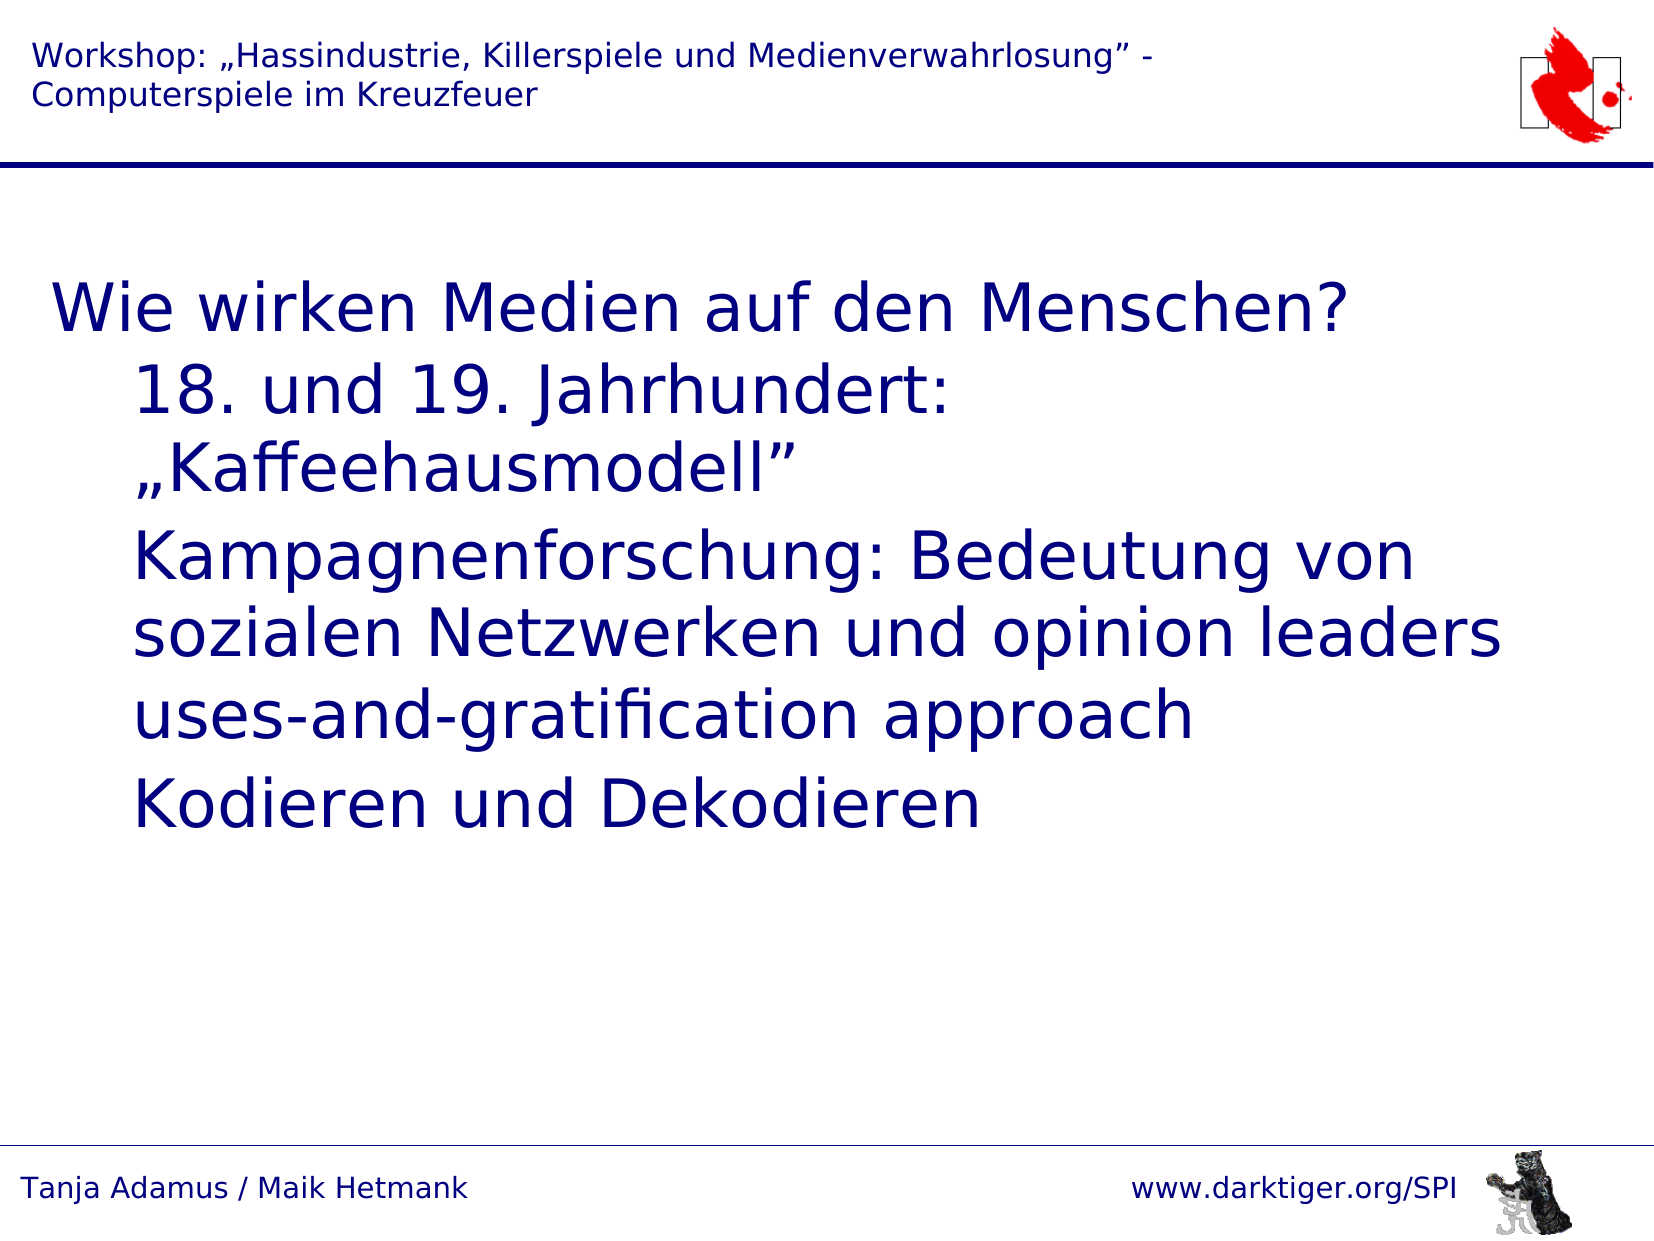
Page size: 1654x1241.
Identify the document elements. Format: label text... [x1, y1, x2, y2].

text_box Kampagnenforschung: Bedeutung von sozialen Netzwerken und opinion leaders [118, 509, 1625, 669]
text_box Kodieren und Dekodieren [118, 757, 1625, 851]
picture [1503, 16, 1632, 148]
text_box Wie wirken Medien auf den Menschen? [35, 261, 1565, 355]
text_box 18. und 19. Jahrhundert: „Kaffeehausmodell” [118, 344, 1625, 509]
text_box uses-and-gratification approach [118, 669, 1625, 757]
picture [1486, 1150, 1572, 1235]
text_box Workshop: „Hassindustrie, Killerspiele und Medienverwahrlosung” - Computerspiele im Kreuzfeuer [16, 29, 1418, 178]
